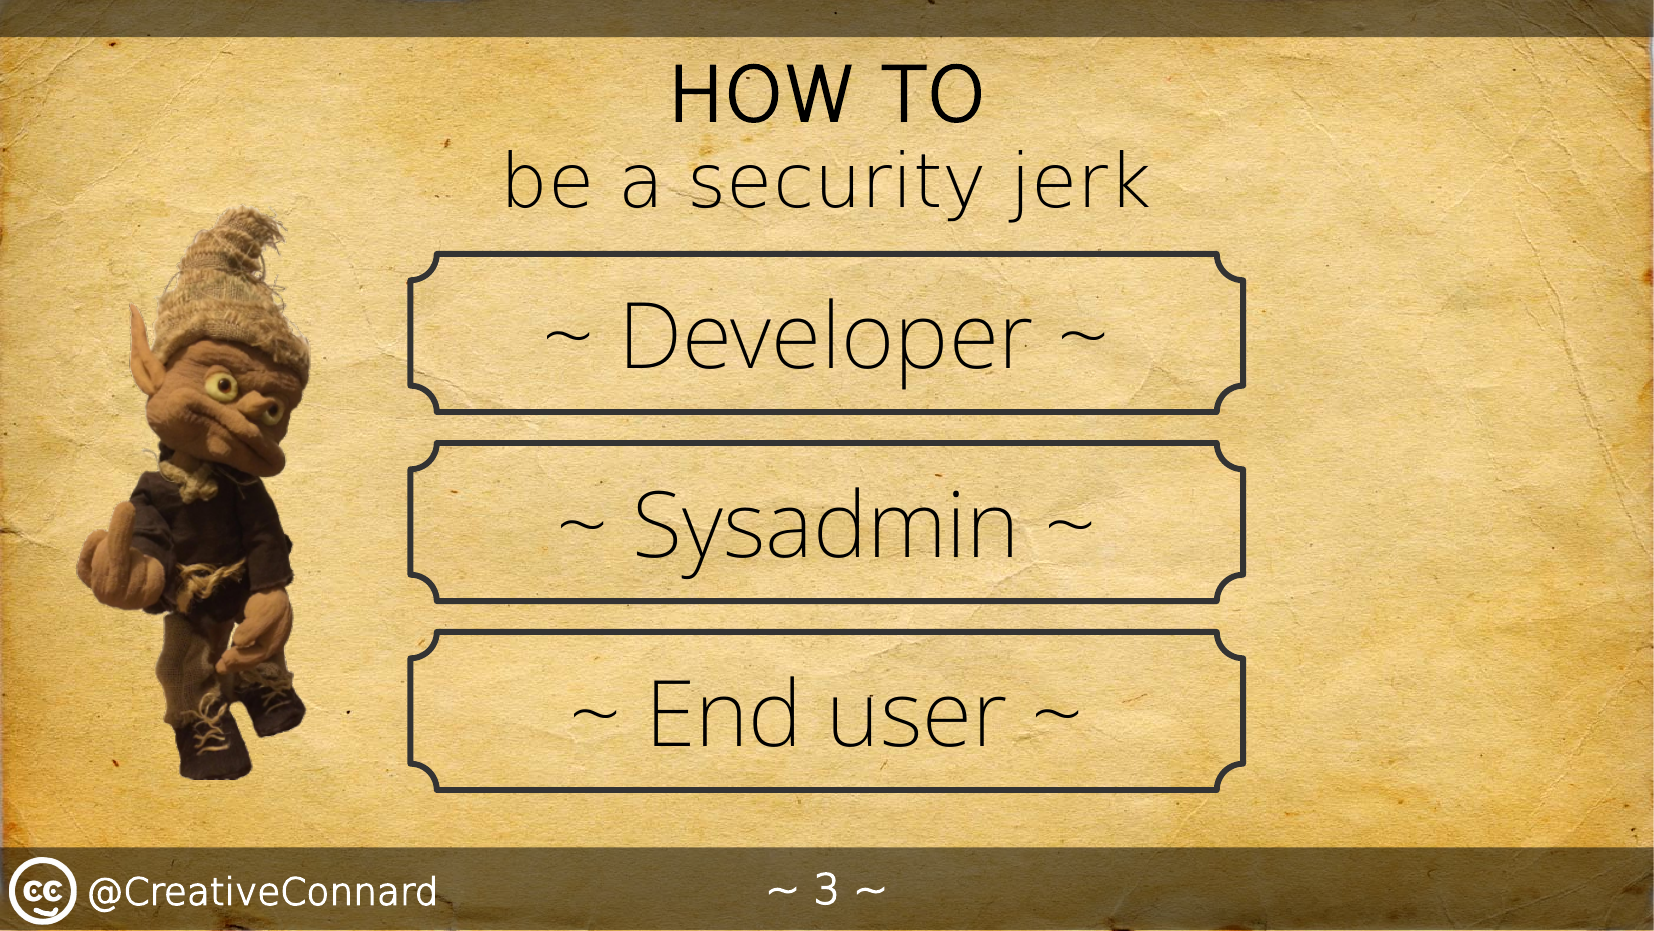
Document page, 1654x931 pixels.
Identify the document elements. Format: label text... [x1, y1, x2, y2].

text_box ~ Developer ~ [434, 253, 1244, 413]
text_box ~ End user ~ [434, 631, 1244, 791]
title HOW TO be a security jerk [82, 50, 1571, 226]
text_box ~ Sysadmin ~ [434, 442, 1244, 602]
picture [0, 0, 1654, 931]
